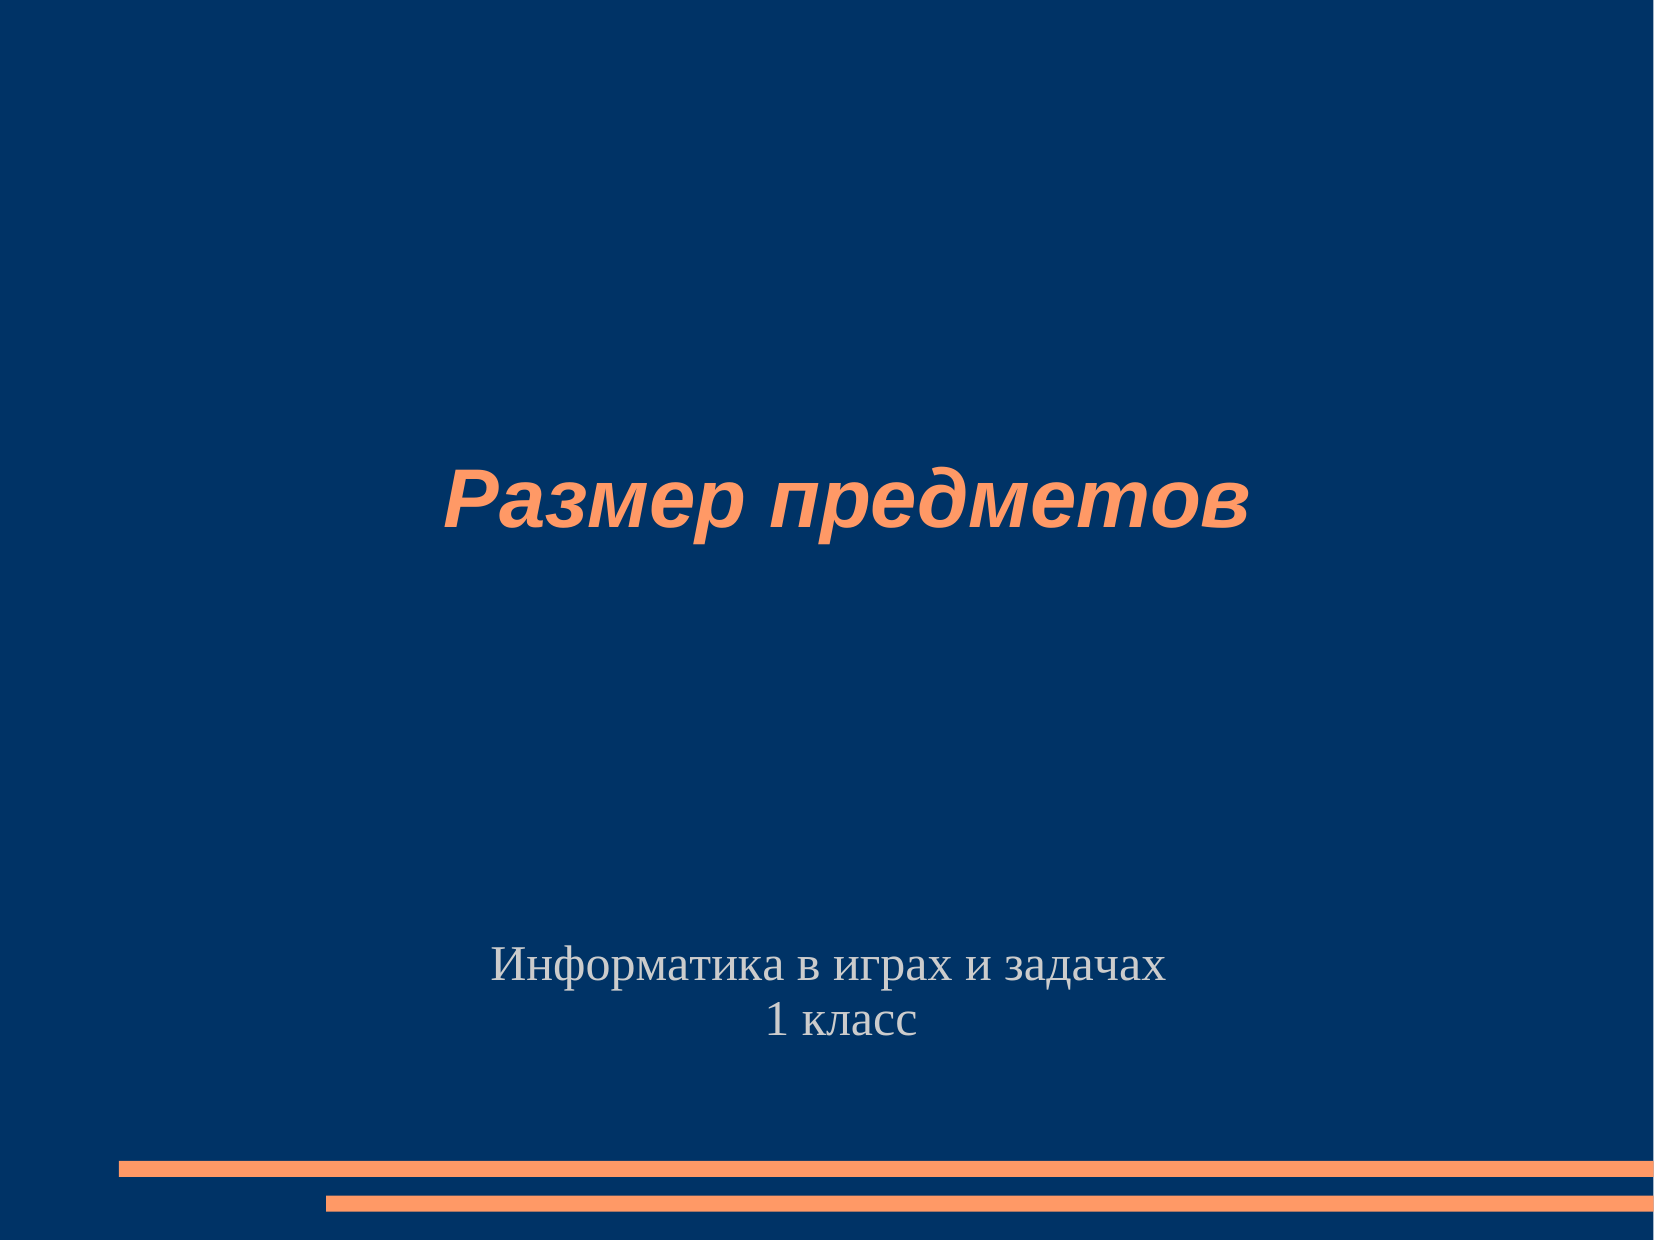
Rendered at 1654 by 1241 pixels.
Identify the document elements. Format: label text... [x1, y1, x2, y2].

subtitle Информатика в играх и задачах 1 класс [121, 850, 1561, 1132]
title Размер предметов [141, 395, 1554, 603]
